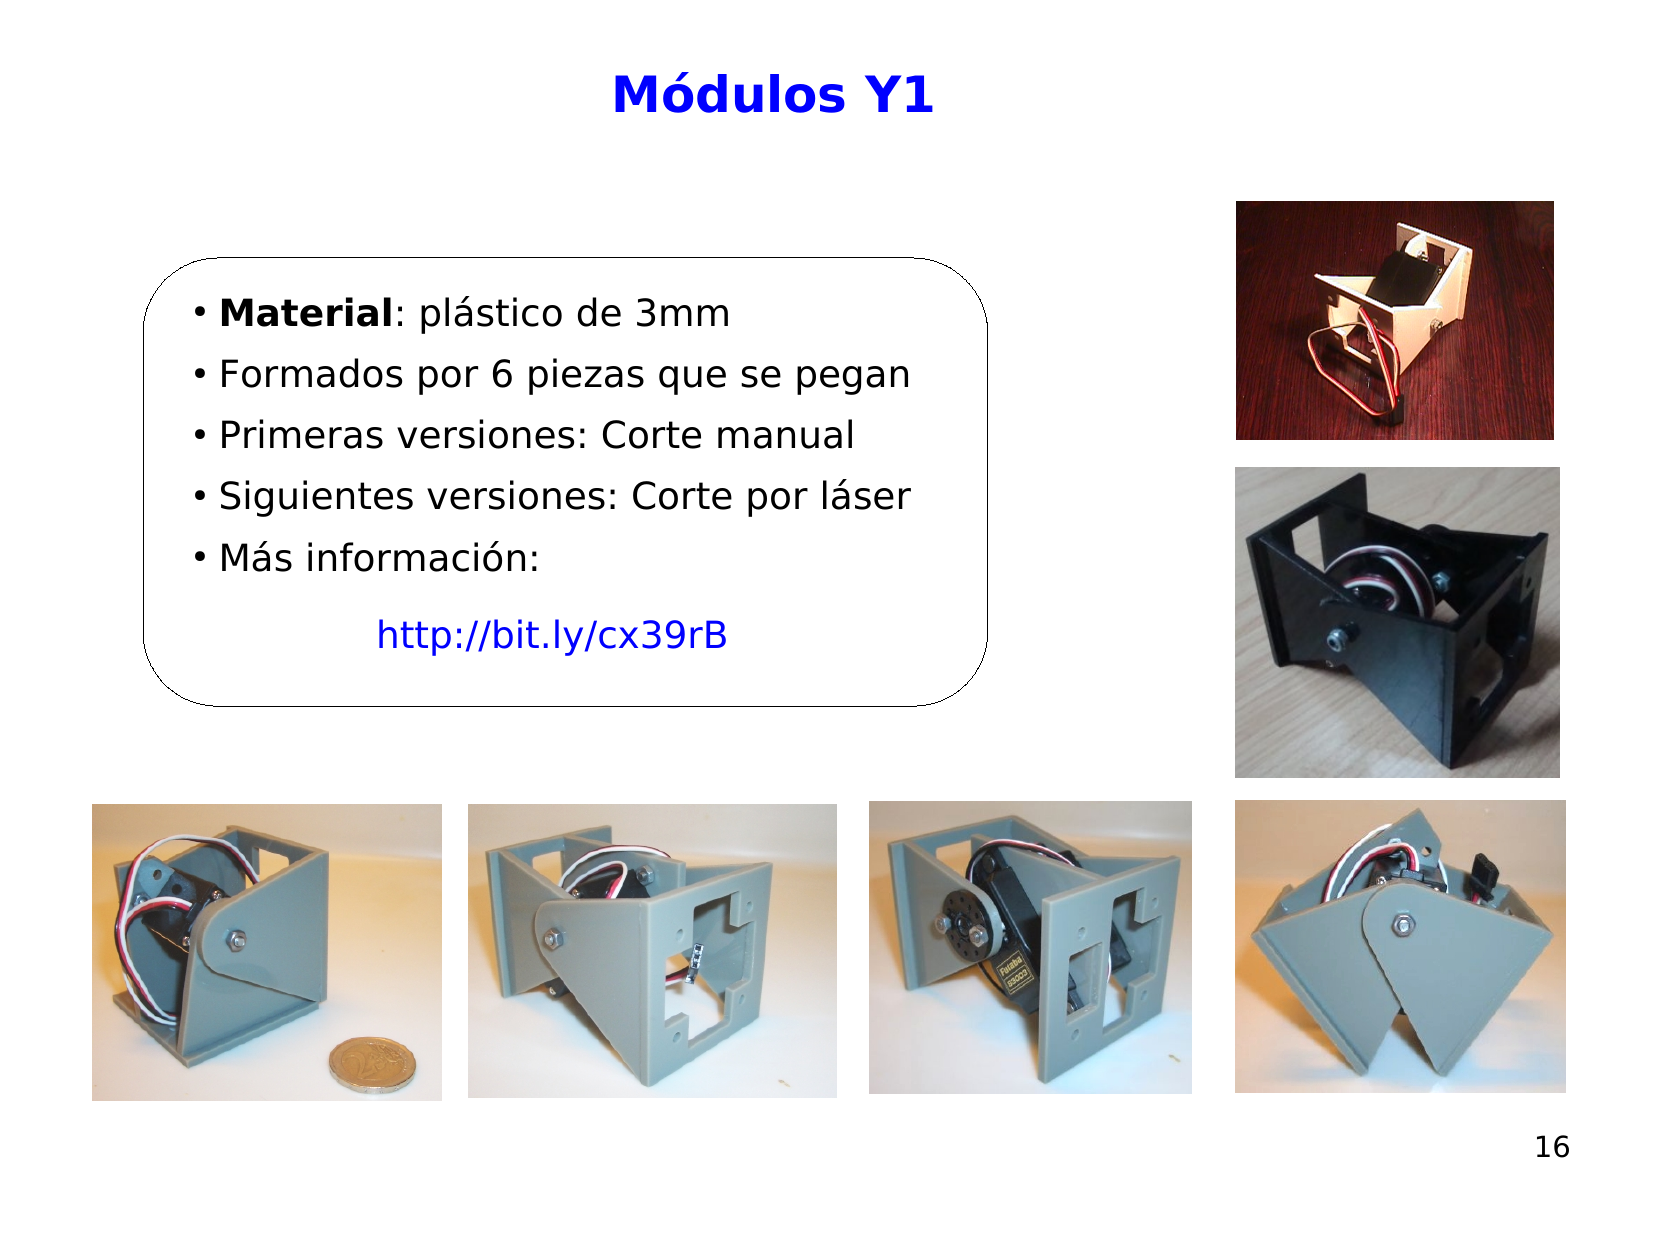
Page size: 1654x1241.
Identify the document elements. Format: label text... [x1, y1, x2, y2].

text_box Módulos Y1 [596, 58, 957, 132]
text_box http://bit.ly/cx39rB [361, 606, 745, 665]
picture [869, 801, 1192, 1094]
picture [1235, 467, 1560, 778]
picture [1235, 800, 1566, 1093]
picture [92, 804, 442, 1101]
picture [1236, 201, 1554, 440]
text_box Material: plástico de 3mm Formados por 6 piezas que se pegan Primeras versiones: Corte manual Siguientes versiones: Corte por láser Más información: [178, 284, 927, 588]
picture [468, 804, 837, 1098]
